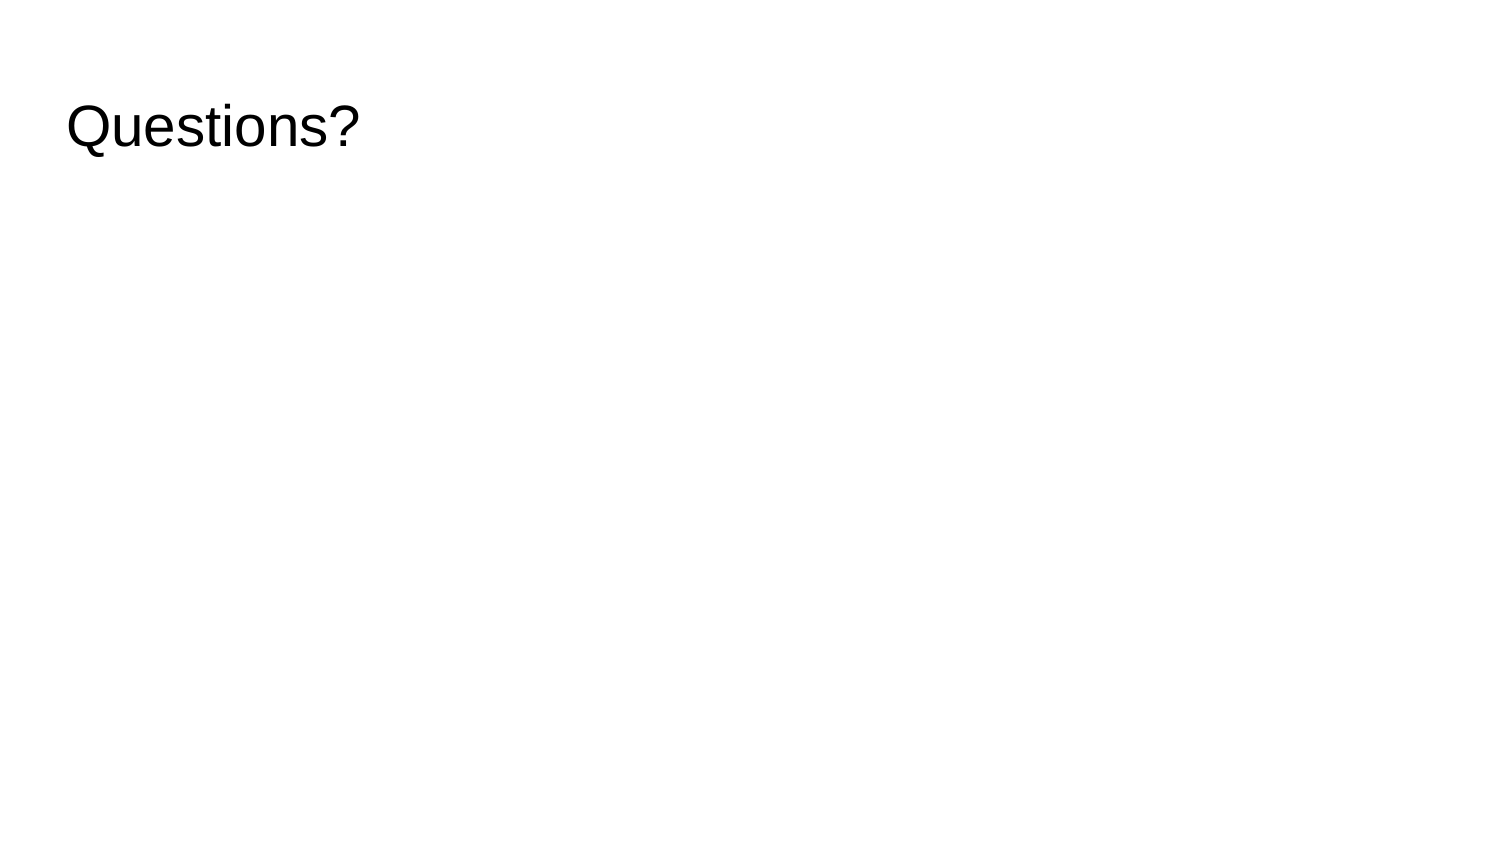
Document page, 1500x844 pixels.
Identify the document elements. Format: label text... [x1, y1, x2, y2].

title Questions? [51, 72, 1449, 167]
